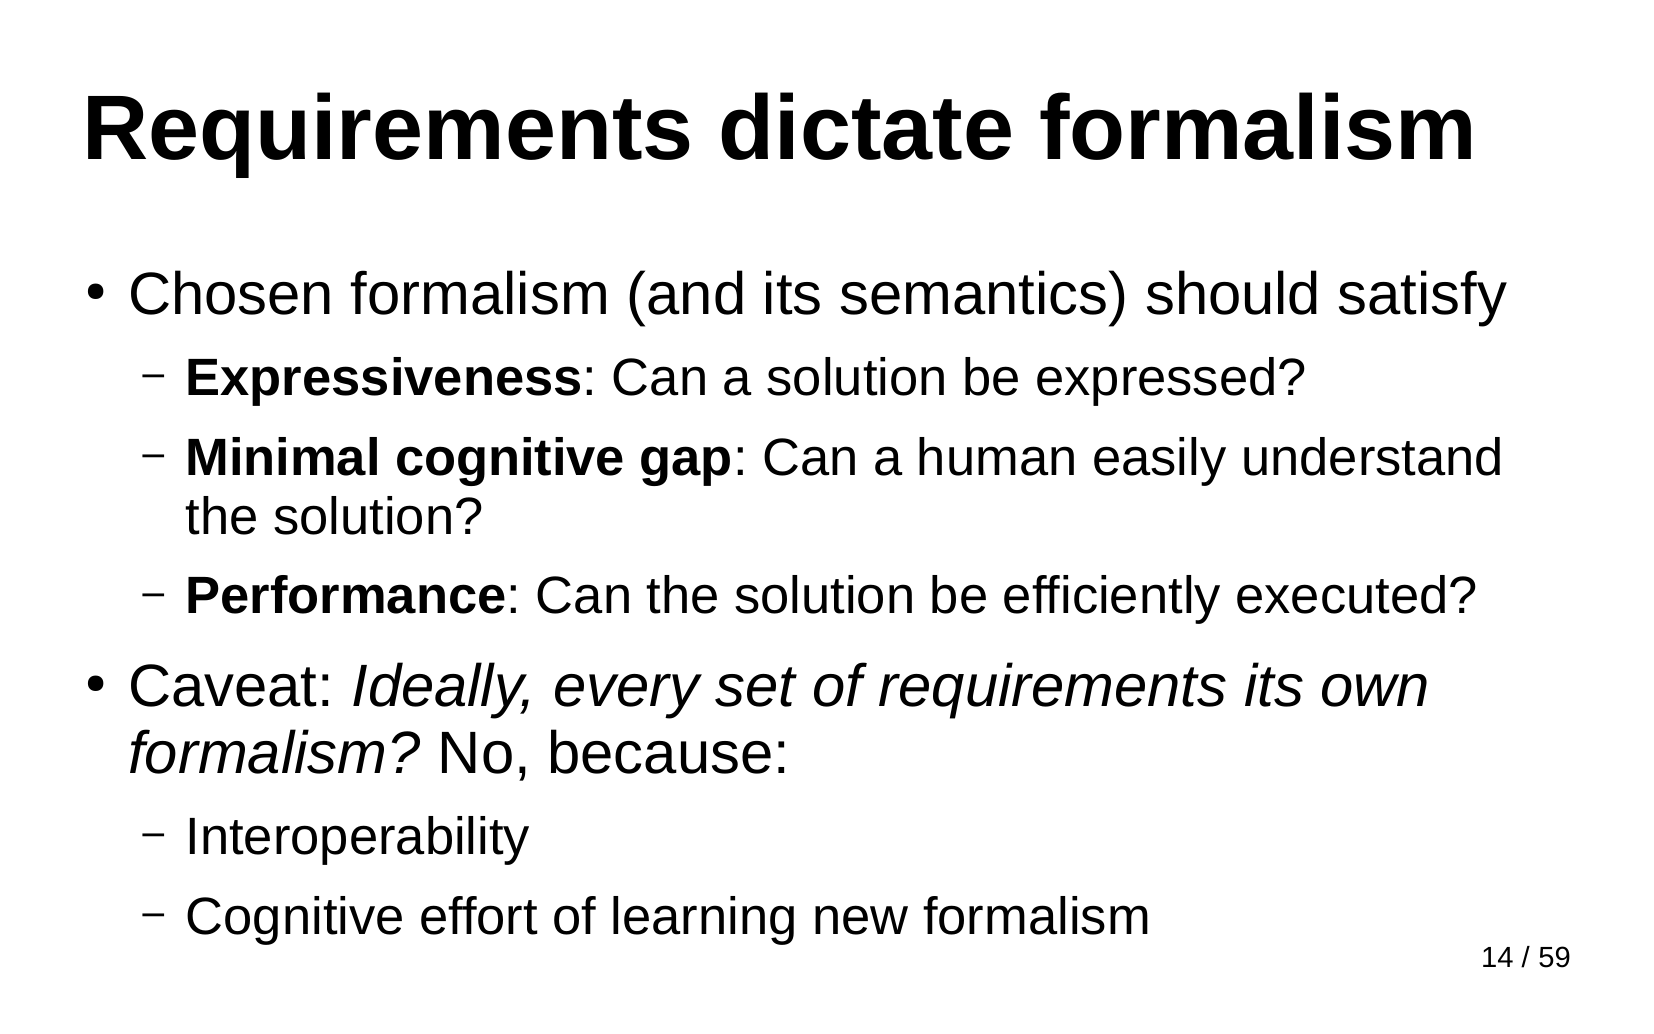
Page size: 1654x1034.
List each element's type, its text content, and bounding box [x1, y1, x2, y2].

list Chosen formalism (and its semantics) should satisfy Expressiveness: Can a solution be expressed? Minimal cognitive gap: Can a human easily understand the solution? Performance: Can the solution be efficiently executed? Caveat: Ideally, every set of requirements its own formalism? No, because: Interoperability Cognitive effort of learning new formalism [70, 259, 1559, 957]
title Requirements dictate formalism [82, 41, 1571, 214]
